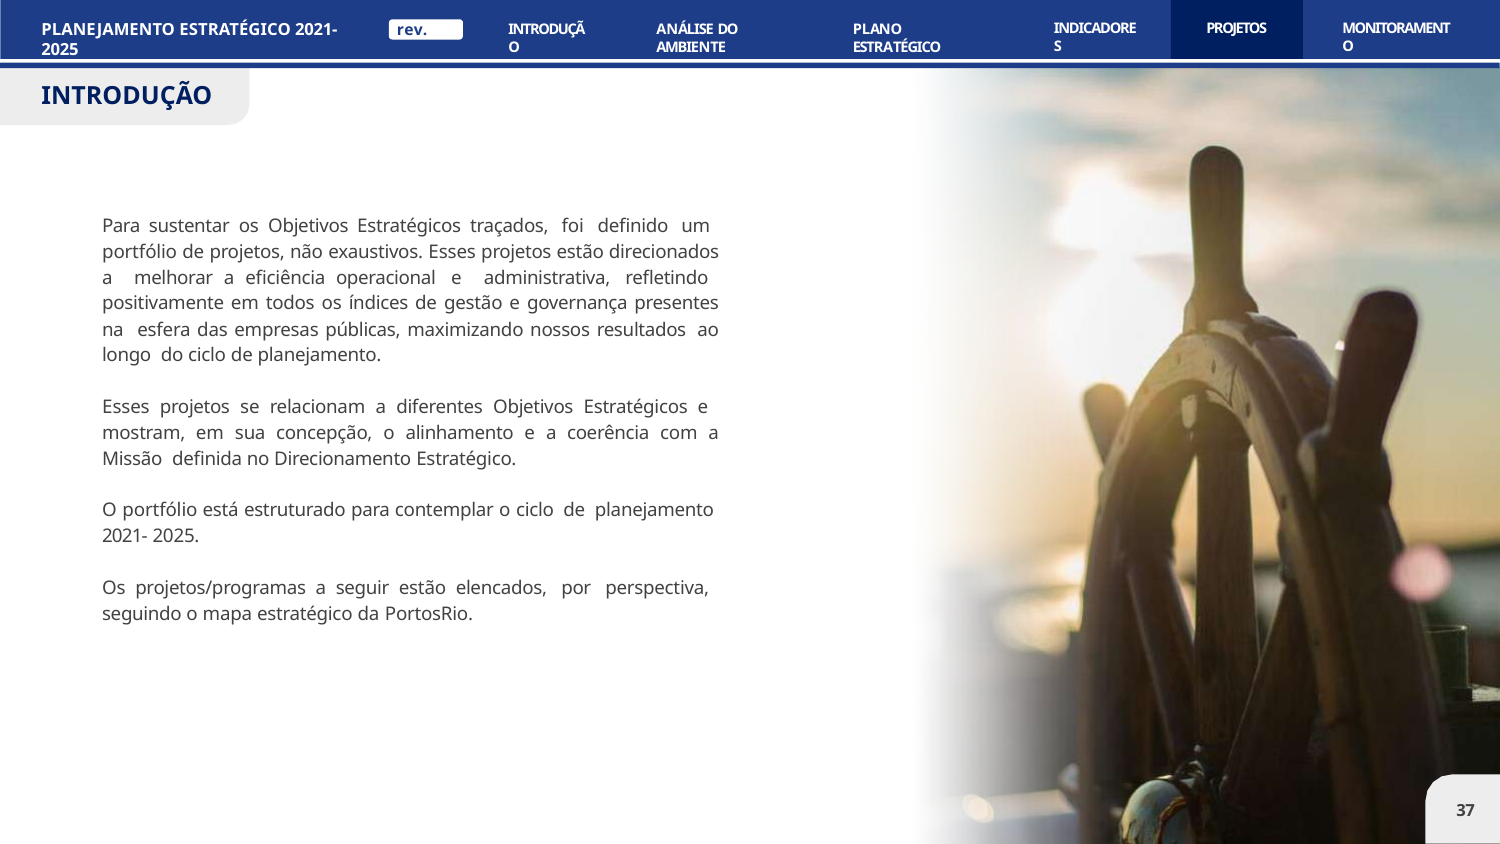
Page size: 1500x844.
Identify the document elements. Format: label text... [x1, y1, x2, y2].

text_box Para sustentar os Objetivos Estratégicos traçados, foi deﬁnido um portfólio de projetos, não exaustivos. Esses projetos estão direcionados a melhorar a eﬁciência operacional e administrativa, reﬂetindo positivamente em todos os índices de gestão e governança presentes na esfera das empresas públicas, maximizando nossos resultados ao longo do ciclo de planejamento. Esses projetos se relacionam a diferentes Objetivos Estratégicos e mostram, em sua concepção, o alinhamento e a coerência com a Missão deﬁnida no Direcionamento Estratégico. O portfólio está estruturado para contemplar o ciclo de planejamento 2021- 2025. Os projetos/programas a seguir estão elencados, por perspectiva, seguindo o mapa estratégico da PortosRio. [99, 208, 723, 627]
text_box PROJETOS [1204, 16, 1272, 39]
text_box INTRODUÇÃO [506, 17, 589, 40]
text_box [1425, 774, 1500, 844]
text_box PLANEJAMENTO ESTRATÉGICO 2021-2025 [39, 16, 374, 41]
text_box 41 [1450, 799, 1480, 823]
text_box MONITORAMENTO [1340, 16, 1453, 39]
text_box rev. 2022 [394, 17, 457, 41]
text_box INDICADORES [1051, 16, 1137, 39]
text_box [0, 0, 1500, 59]
text_box INTRODUÇÃO [39, 77, 225, 110]
text_box PLANO ESTRATÉGICO [850, 17, 982, 40]
text_box ANÁLISE DO AMBIENTE [654, 17, 796, 40]
text_box [0, 62, 1500, 126]
picture [875, 69, 1500, 844]
